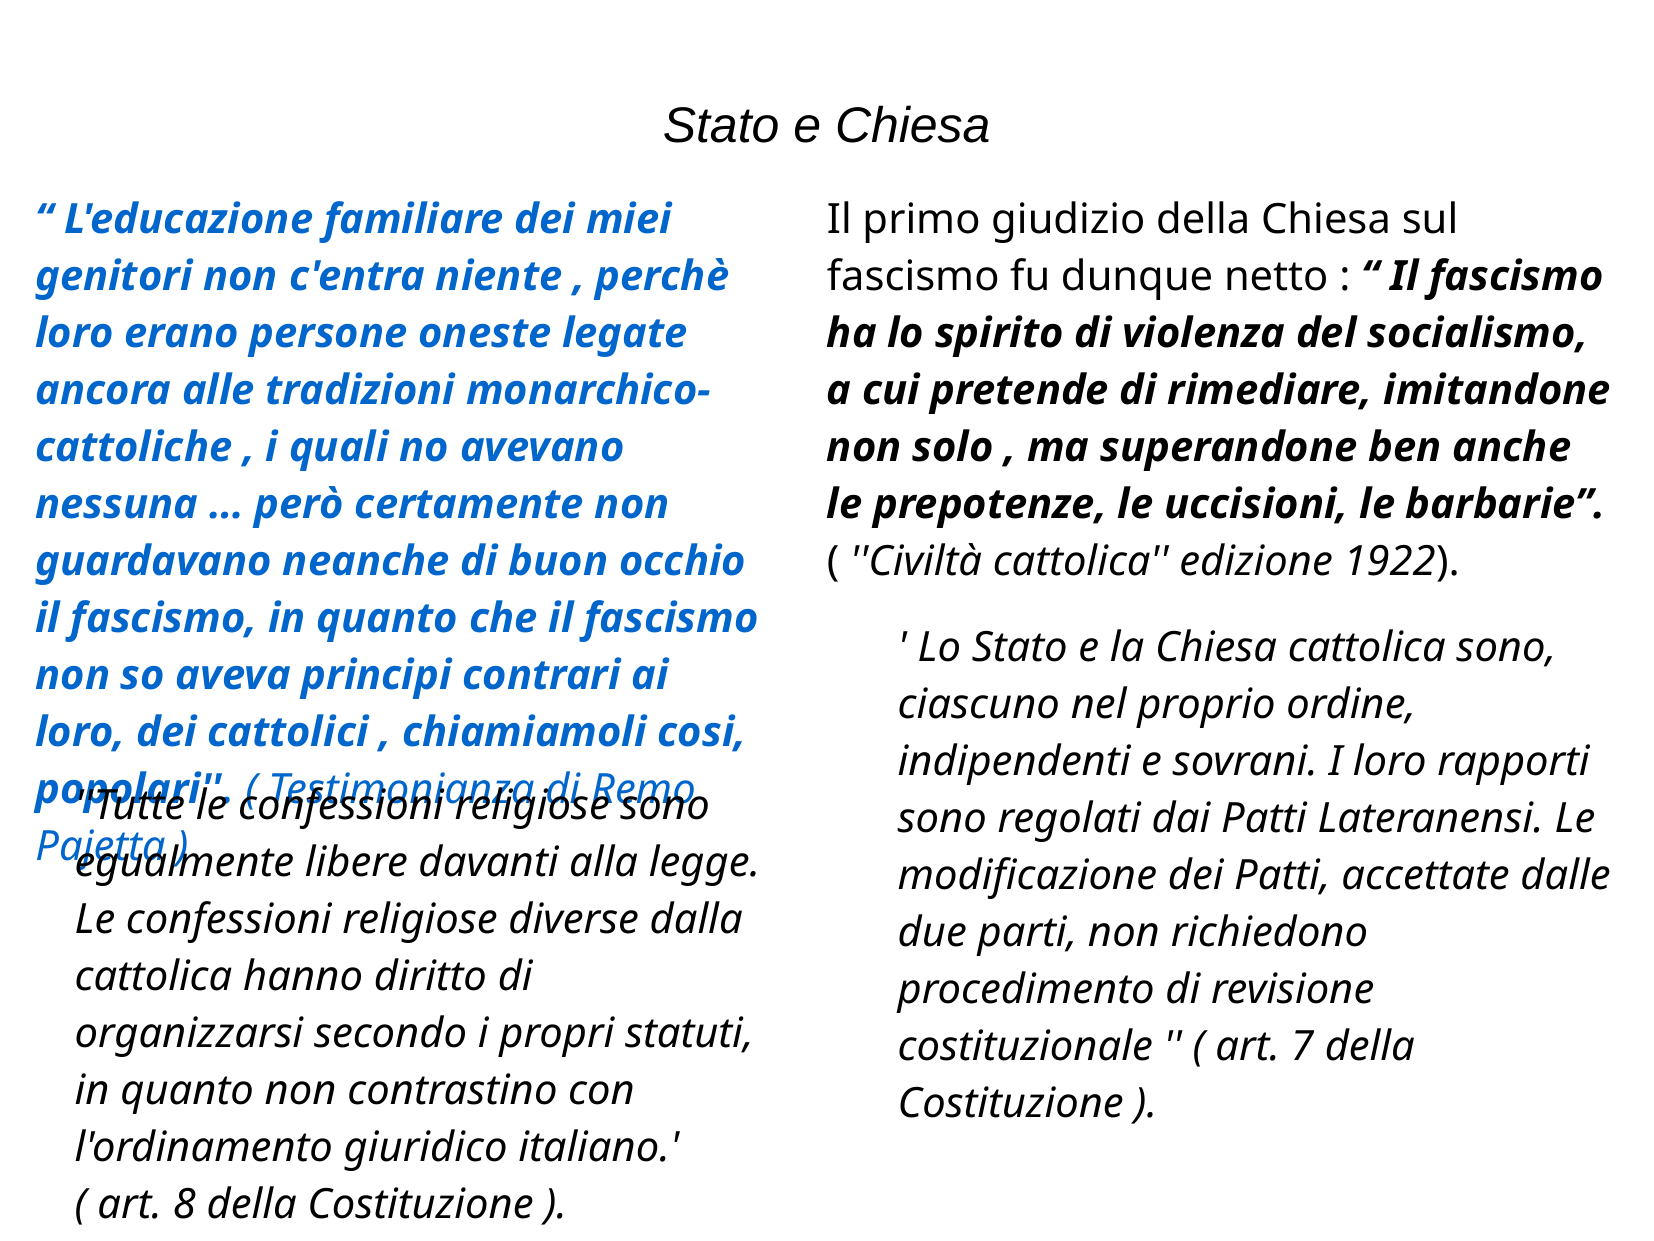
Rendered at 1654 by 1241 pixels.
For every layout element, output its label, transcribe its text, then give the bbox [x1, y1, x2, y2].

list Il primo giudizio della Chiesa sul fascismo fu dunque netto : “ Il fascismo ha lo spirito di violenza del socialismo, a cui pretende di rimediare, imitandone non solo , ma superandone ben anche le prepotenze, le uccisioni, le barbarie”. ( ''Civiltà cattolica'' edizione 1922). ' Lo Stato e la Chiesa cattolica sono, ciascuno nel proprio ordine, indipendenti e sovrani. I loro rapporti sono regolati dai Patti Lateranensi. Le modificazione dei Patti, accettate dalle due parti, non richiedono procedimento di revisione costituzionale '' ( art. 7 della Costituzione ). [826, 188, 1612, 1052]
title Stato e Chiesa [82, 49, 1571, 201]
text_box ''Tutte le confessioni religiose sono egualmente libere davanti alla legge. Le confessioni religiose diverse dalla cattolica hanno diritto di organizzarsi secondo i propri statuti, in quanto non contrastino con l'ordinamento giuridico italiano.' ( art. 8 della Costituzione ). [0, 767, 780, 1208]
list “ L'educazione familiare dei miei genitori non c'entra niente , perchè loro erano persone oneste legate ancora alle tradizioni monarchico-cattoliche , i quali no avevano nessuna … però certamente non guardavano neanche di buon occhio il fascismo, in quanto che il fascismo non so aveva principi contrari ai loro, dei cattolici , chiamiamoli cosi, popolari''. ( Testimonianza di Remo Pajetta ) [35, 188, 762, 702]
